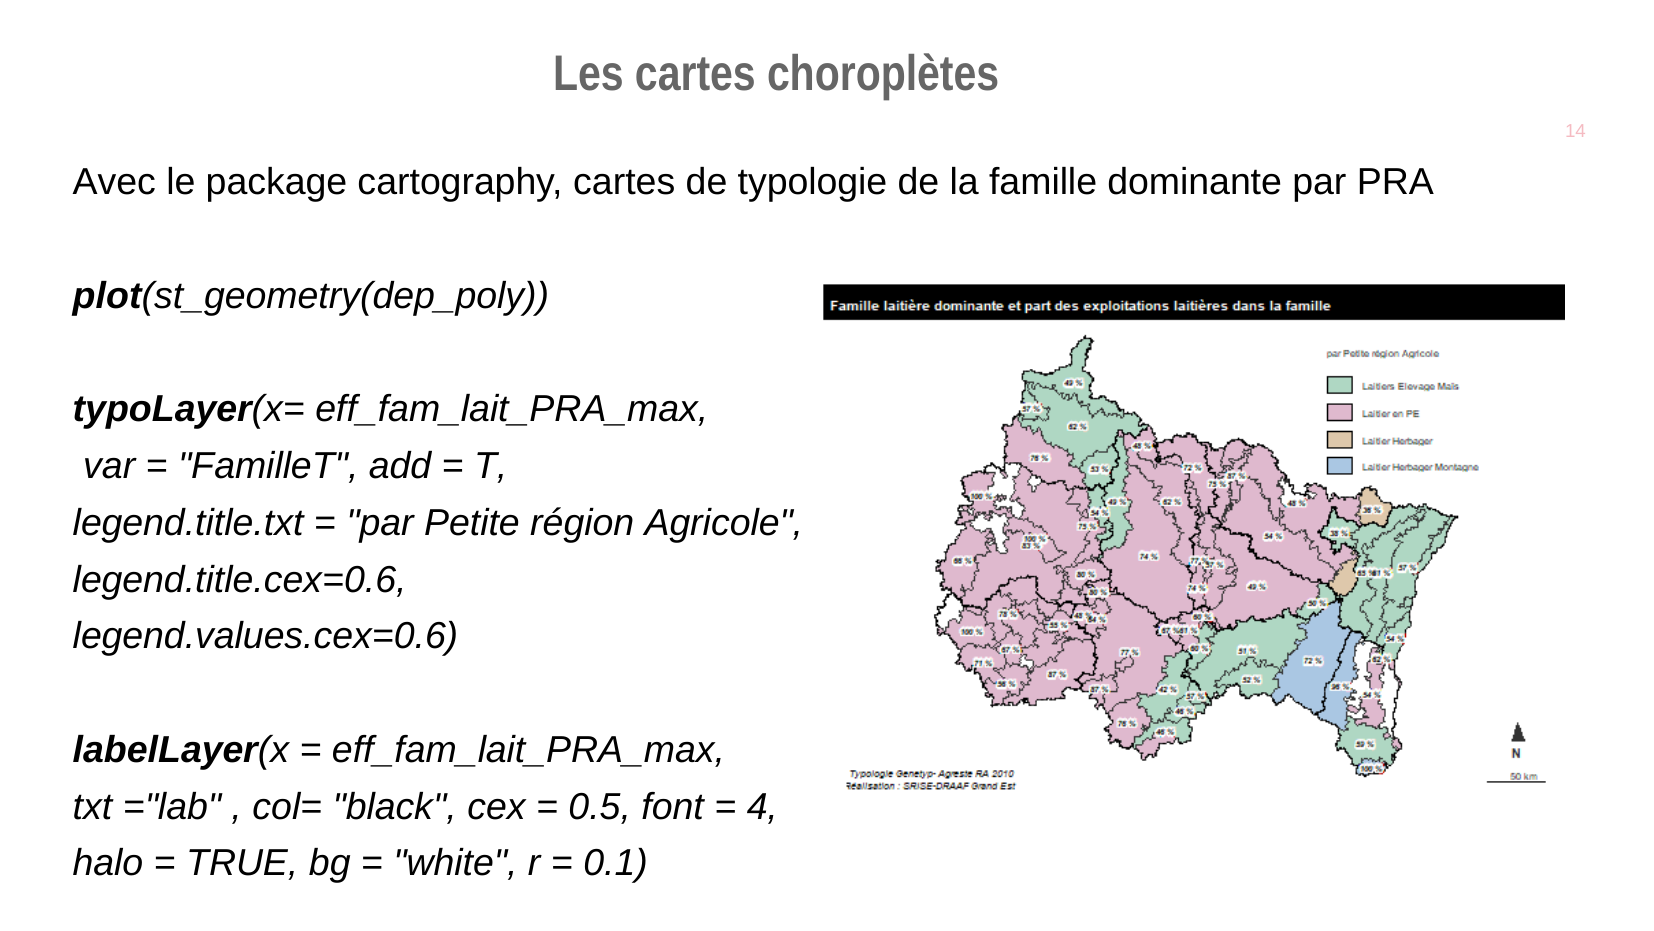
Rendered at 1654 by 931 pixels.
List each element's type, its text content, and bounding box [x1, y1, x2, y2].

title Les cartes choroplètes [97, 40, 1456, 102]
text_box Avec le package cartography, cartes de typologie de la famille dominante par PRA plot(st_geometry(dep_poly)) typoLayer(x= eff_fam_lait_PRA_max, var = "FamilleT", add = T, legend.title.txt = "par Petite région Agricole", legend.title.cex=0.6, legend.values.cex=0.6) labelLayer(x = eff_fam_lait_PRA_max, txt ="lab" , col= "black", cex = 0.5, font = 4, halo = TRUE, bg = "white", r = 0.1) [54, 157, 1528, 931]
picture [819, 284, 1565, 790]
text_box [1564, 118, 1654, 142]
